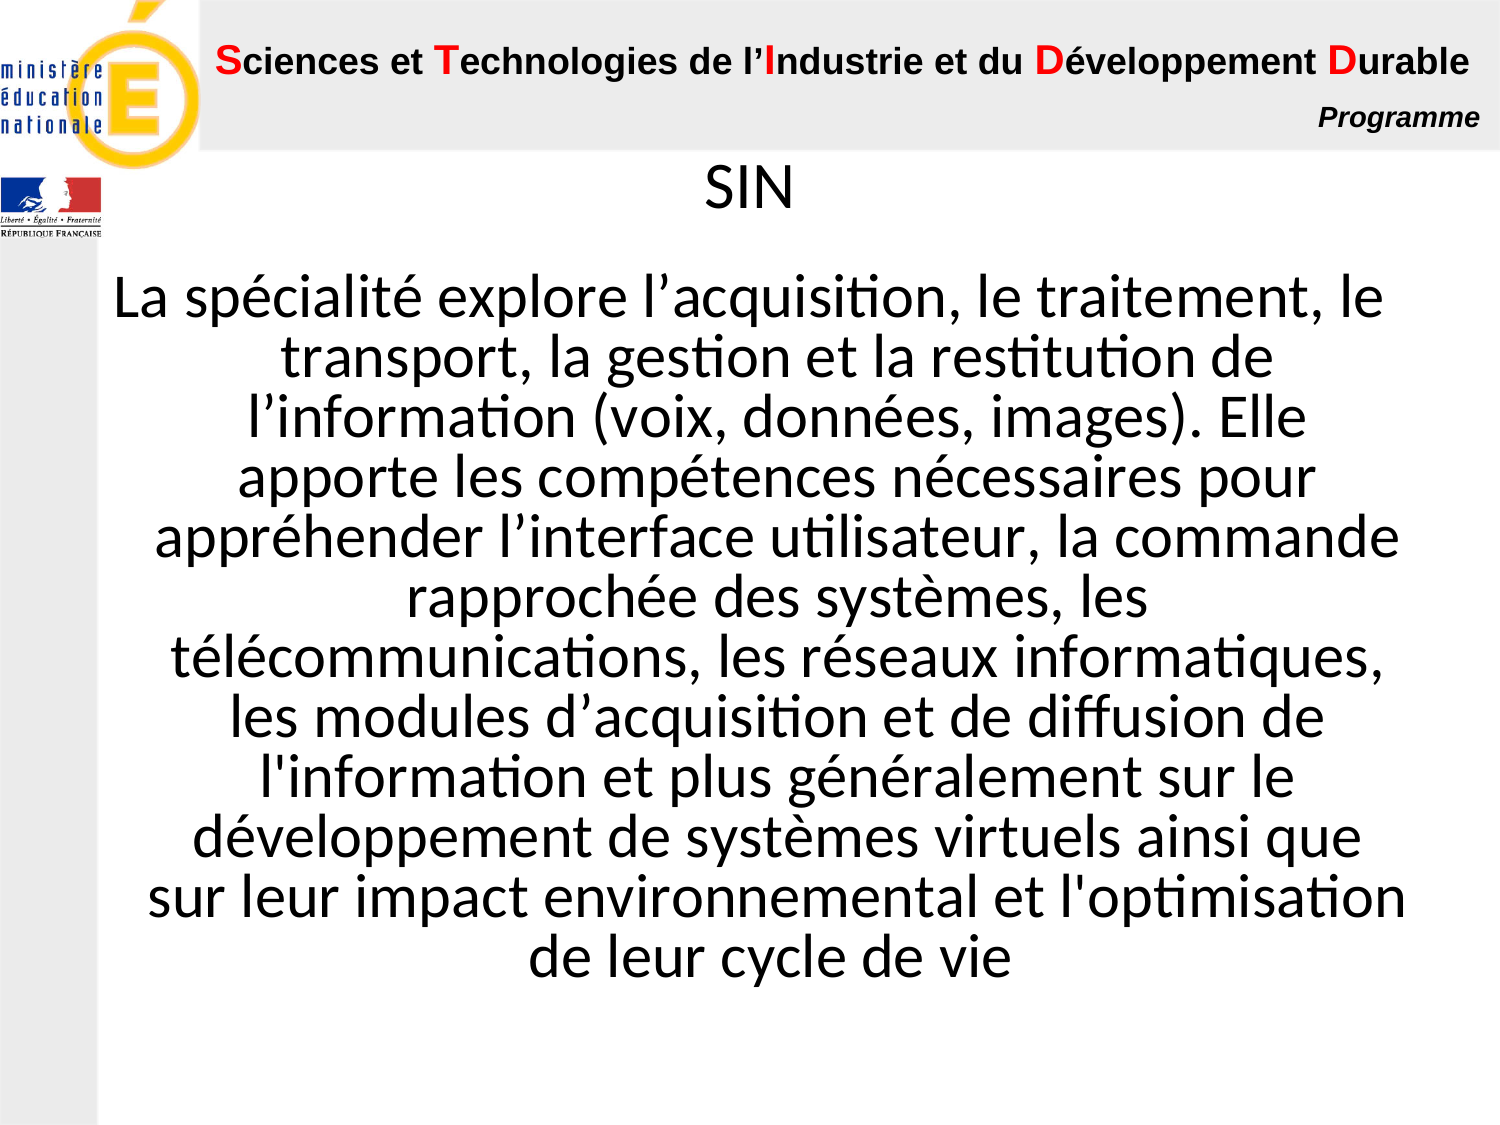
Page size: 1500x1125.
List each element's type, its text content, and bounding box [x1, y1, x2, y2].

picture [0, 0, 198, 235]
list La spécialité explore l’acquisition, le traitement, le transport, la gestion et la restitution de l’information (voix, données, images). Elle apporte les compétences nécessaires pour appréhender l’interface utilisateur, la commande rapprochée des systèmes, les télécommunications, les réseaux informatiques, les modules d’acquisition et de diffusion de l'information et plus généralement sur le développement de systèmes virtuels ainsi que sur leur impact environnemental et l'optimisation de leur cycle de vie [75, 262, 1426, 1006]
title SIN [75, 128, 1426, 235]
